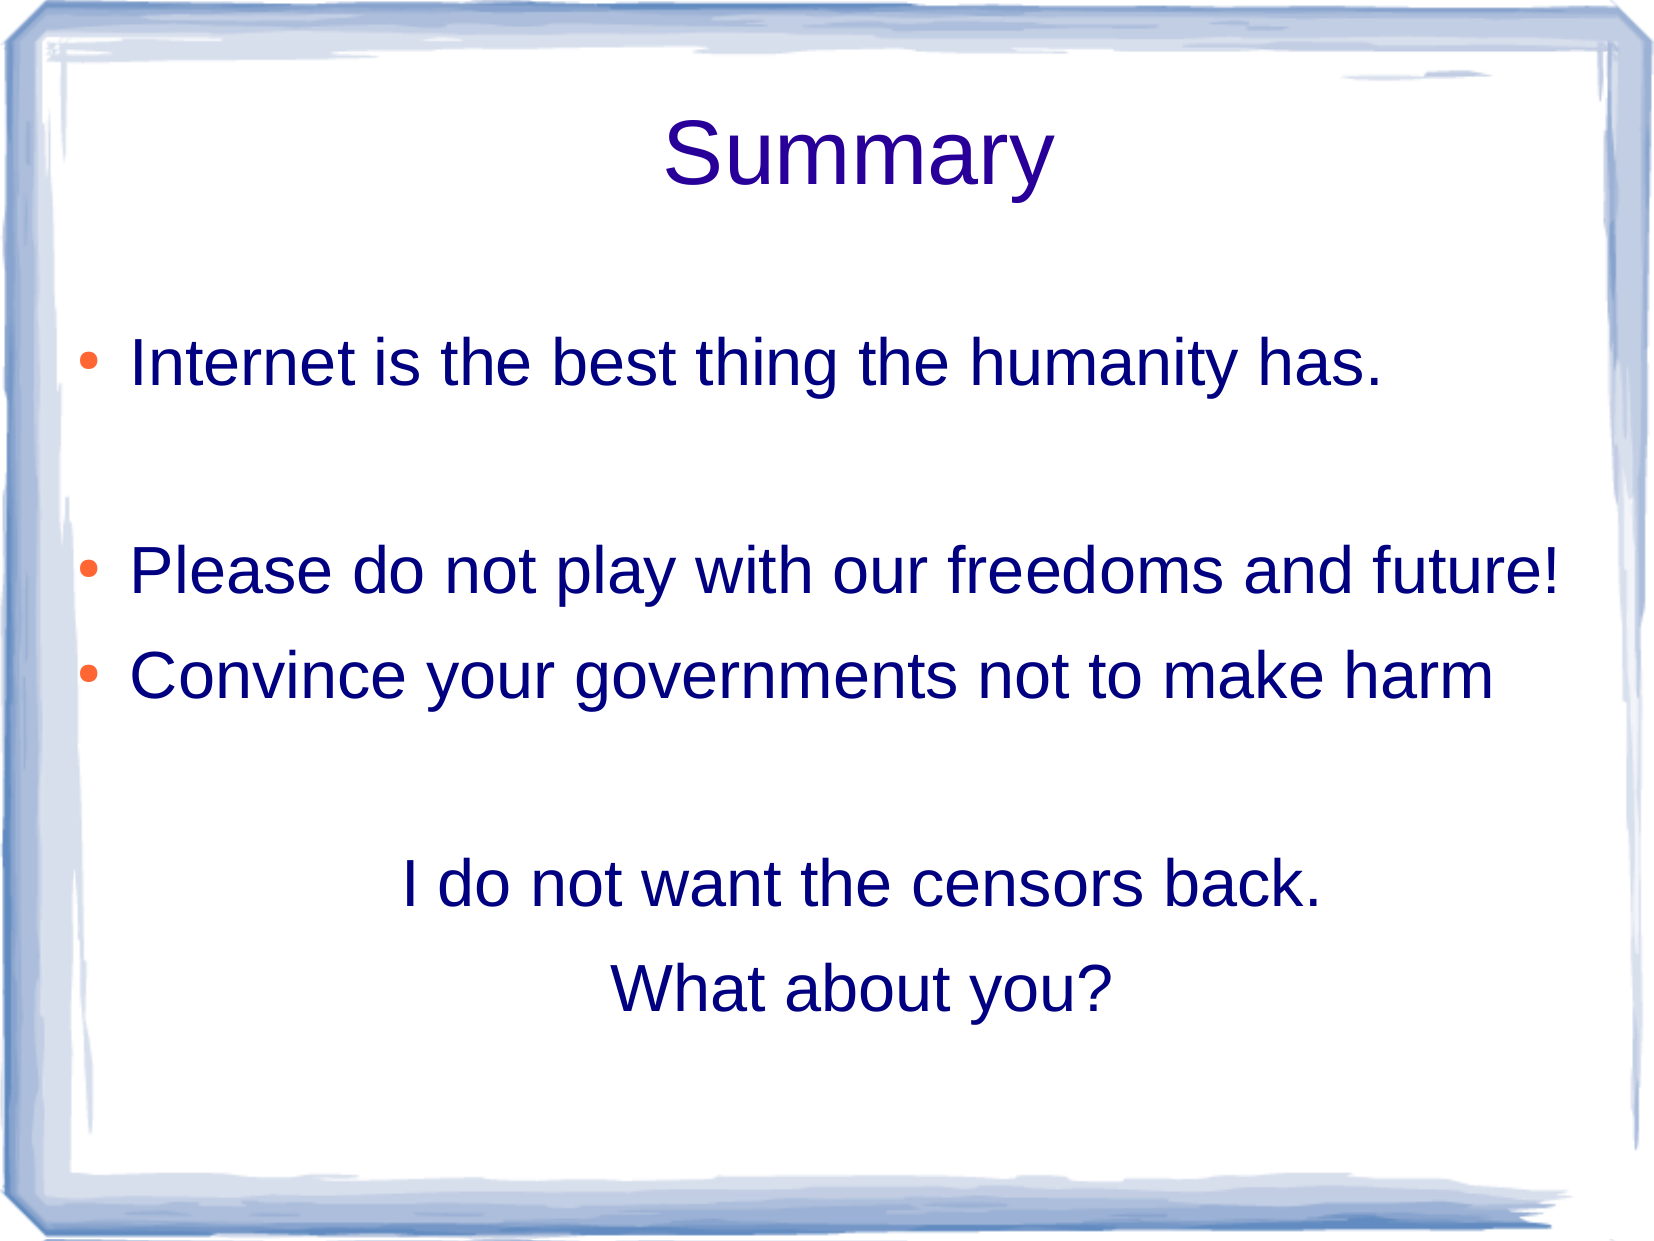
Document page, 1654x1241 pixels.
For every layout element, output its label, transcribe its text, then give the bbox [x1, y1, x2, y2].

list Internet is the best thing the humanity has. Please do not play with our freedoms and future! Convince your governments not to make harm I do not want the censors back. What about you? [59, 324, 1595, 1026]
title Summary [147, 49, 1571, 257]
picture [0, 0, 1654, 1241]
